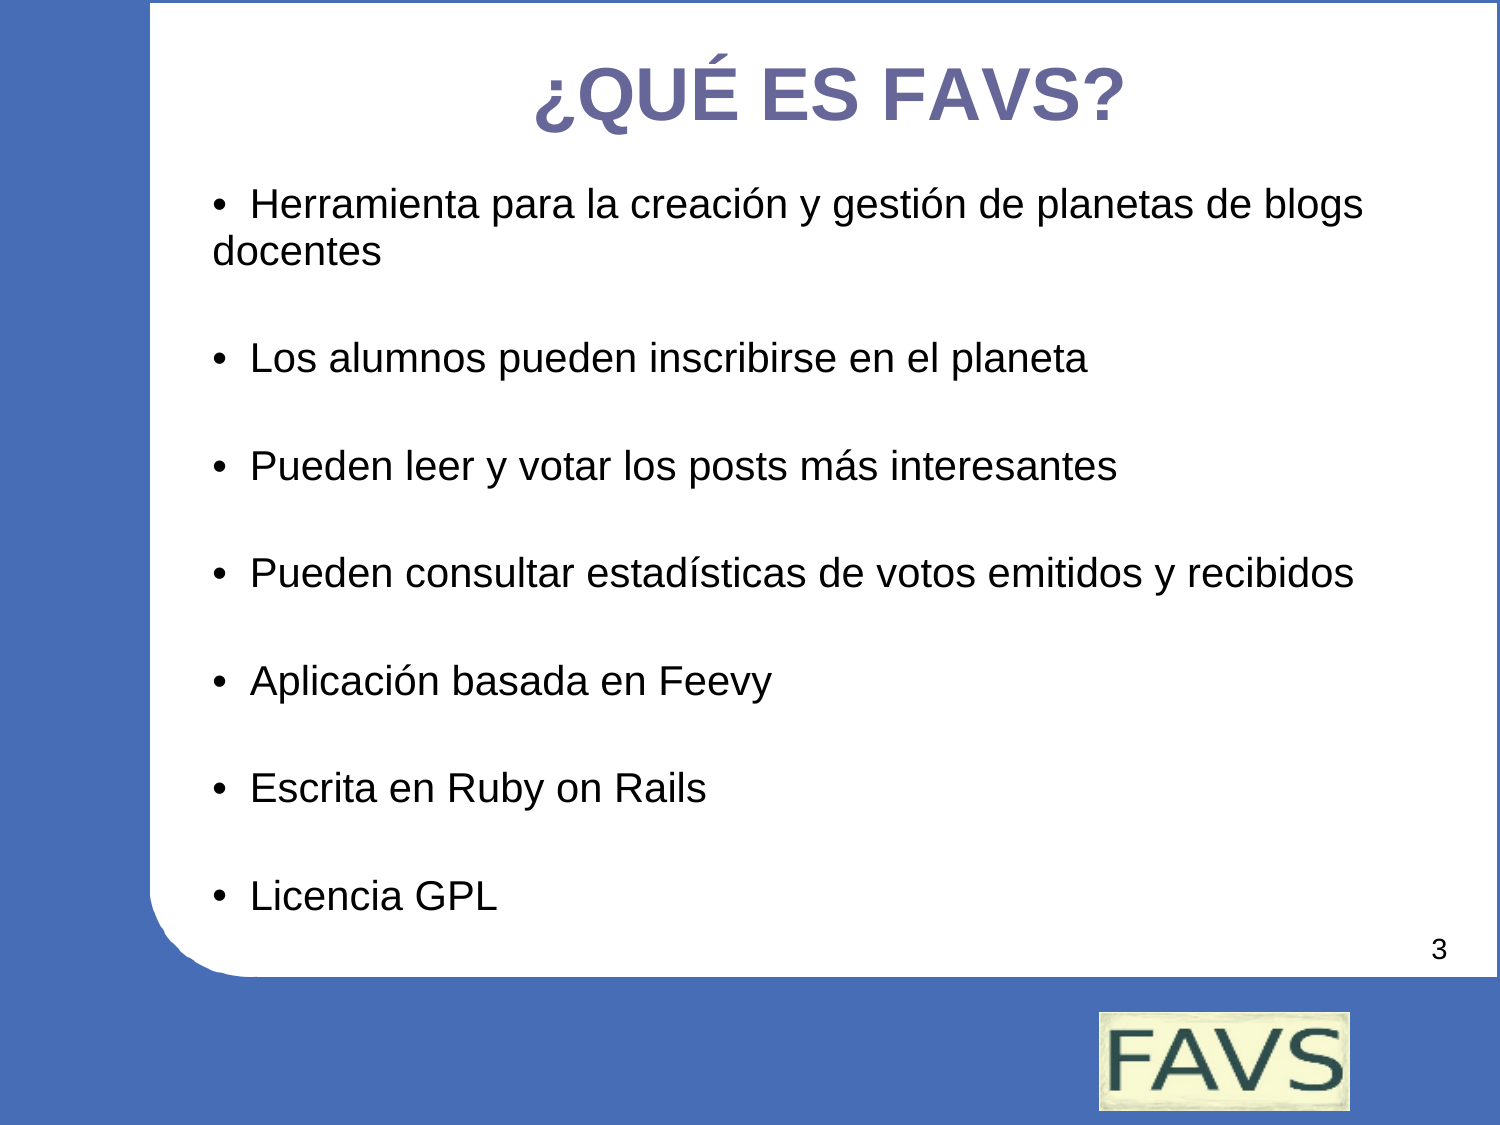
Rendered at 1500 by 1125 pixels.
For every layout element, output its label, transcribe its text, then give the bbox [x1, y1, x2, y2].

subtitle Herramienta para la creación y gestión de planetas de blogs docentes Los alumnos pueden inscribirse en el planeta Pueden leer y votar los posts más interesantes Pueden consultar estadísticas de votos emitidos y recibidos Aplicación basada en Feevy Escrita en Ruby on Rails Licencia GPL [212, 178, 1448, 922]
picture [0, 0, 1500, 1125]
title ¿QUÉ ES FAVS? [212, 24, 1447, 164]
